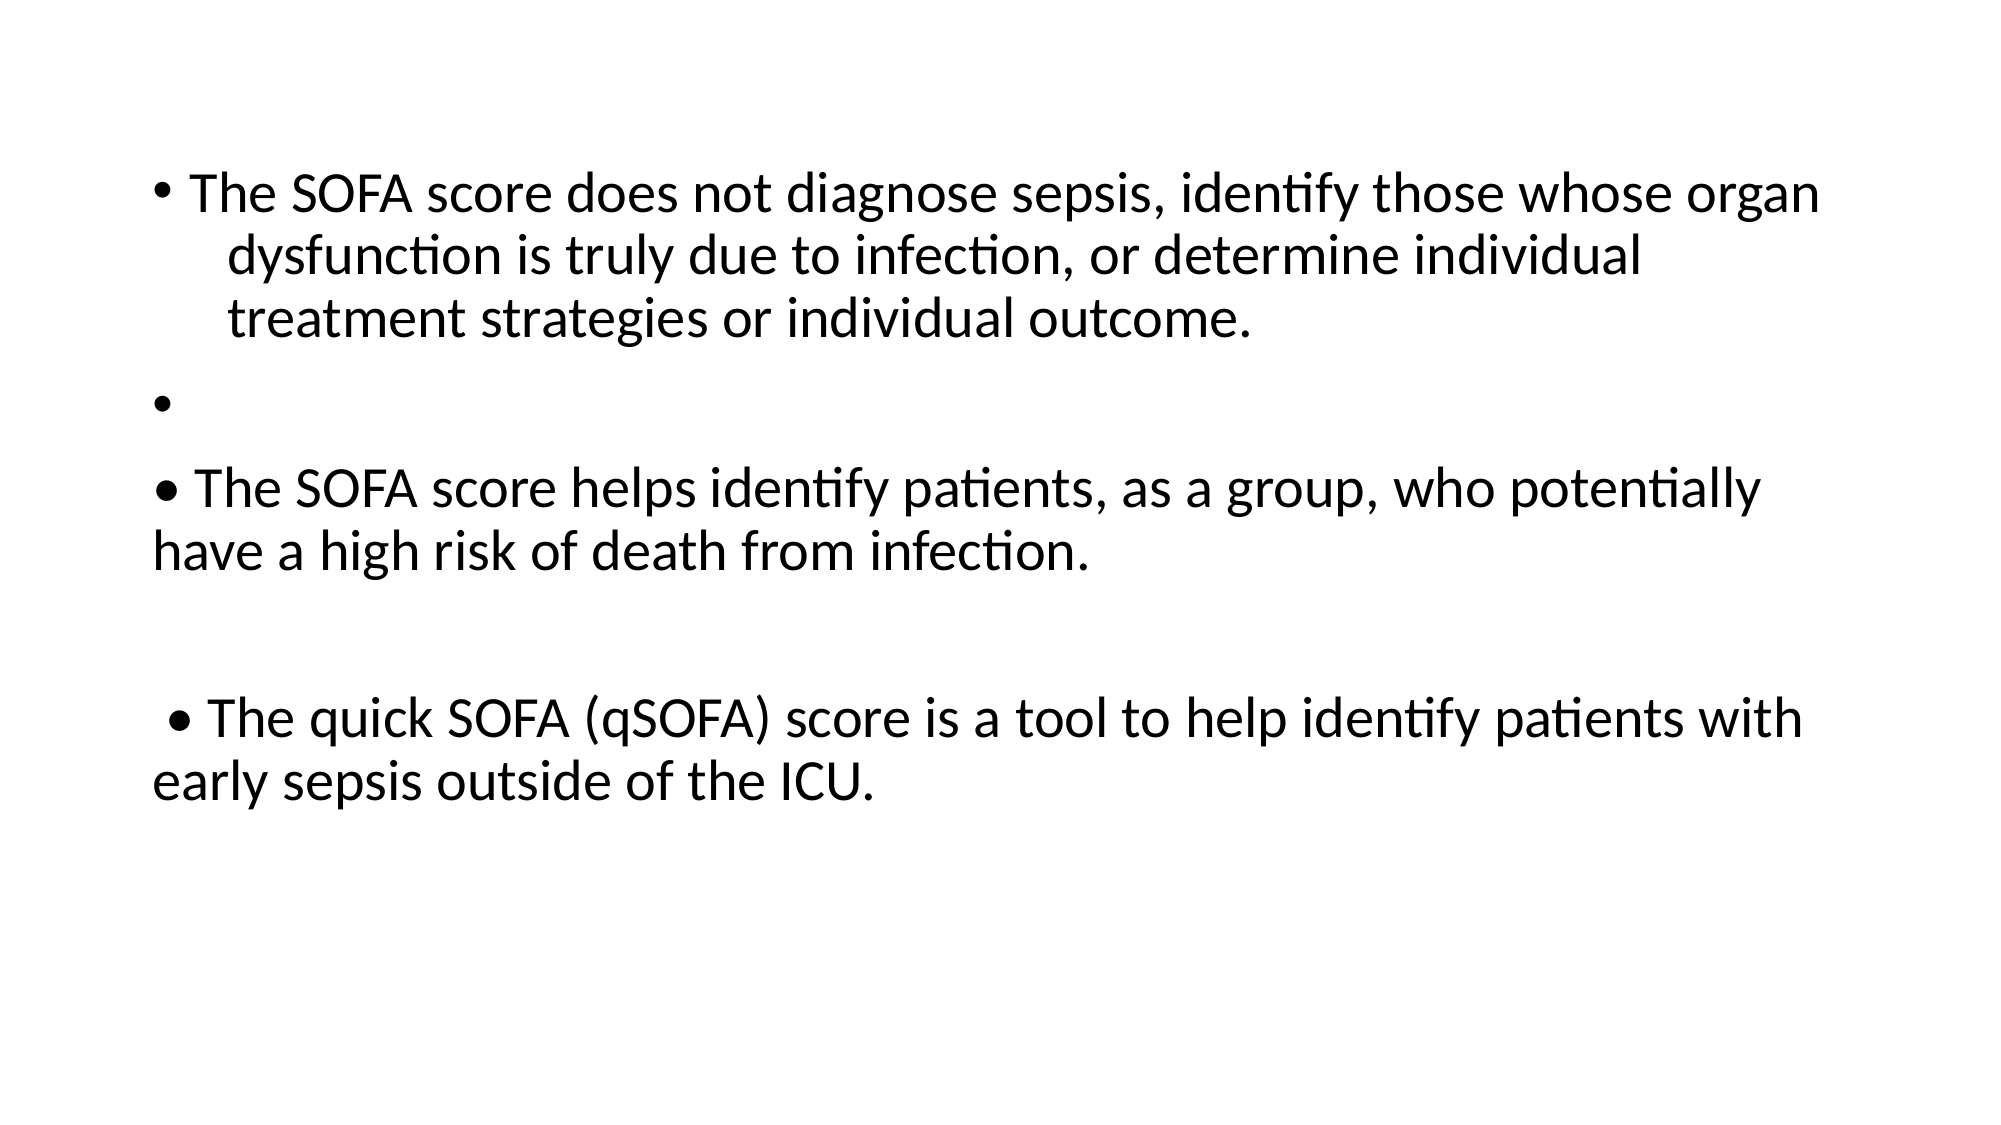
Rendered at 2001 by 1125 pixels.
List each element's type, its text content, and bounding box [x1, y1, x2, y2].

list The SOFA score does not diagnose sepsis, identify those whose organ dysfunction is truly due to infection, or determine individual treatment strategies or individual outcome. • The SOFA score helps identify patients, as a group, who potentially have a high risk of death from infection. • The quick SOFA (qSOFA) score is a tool to help identify patients with early sepsis outside of the ICU. [137, 154, 1863, 1014]
